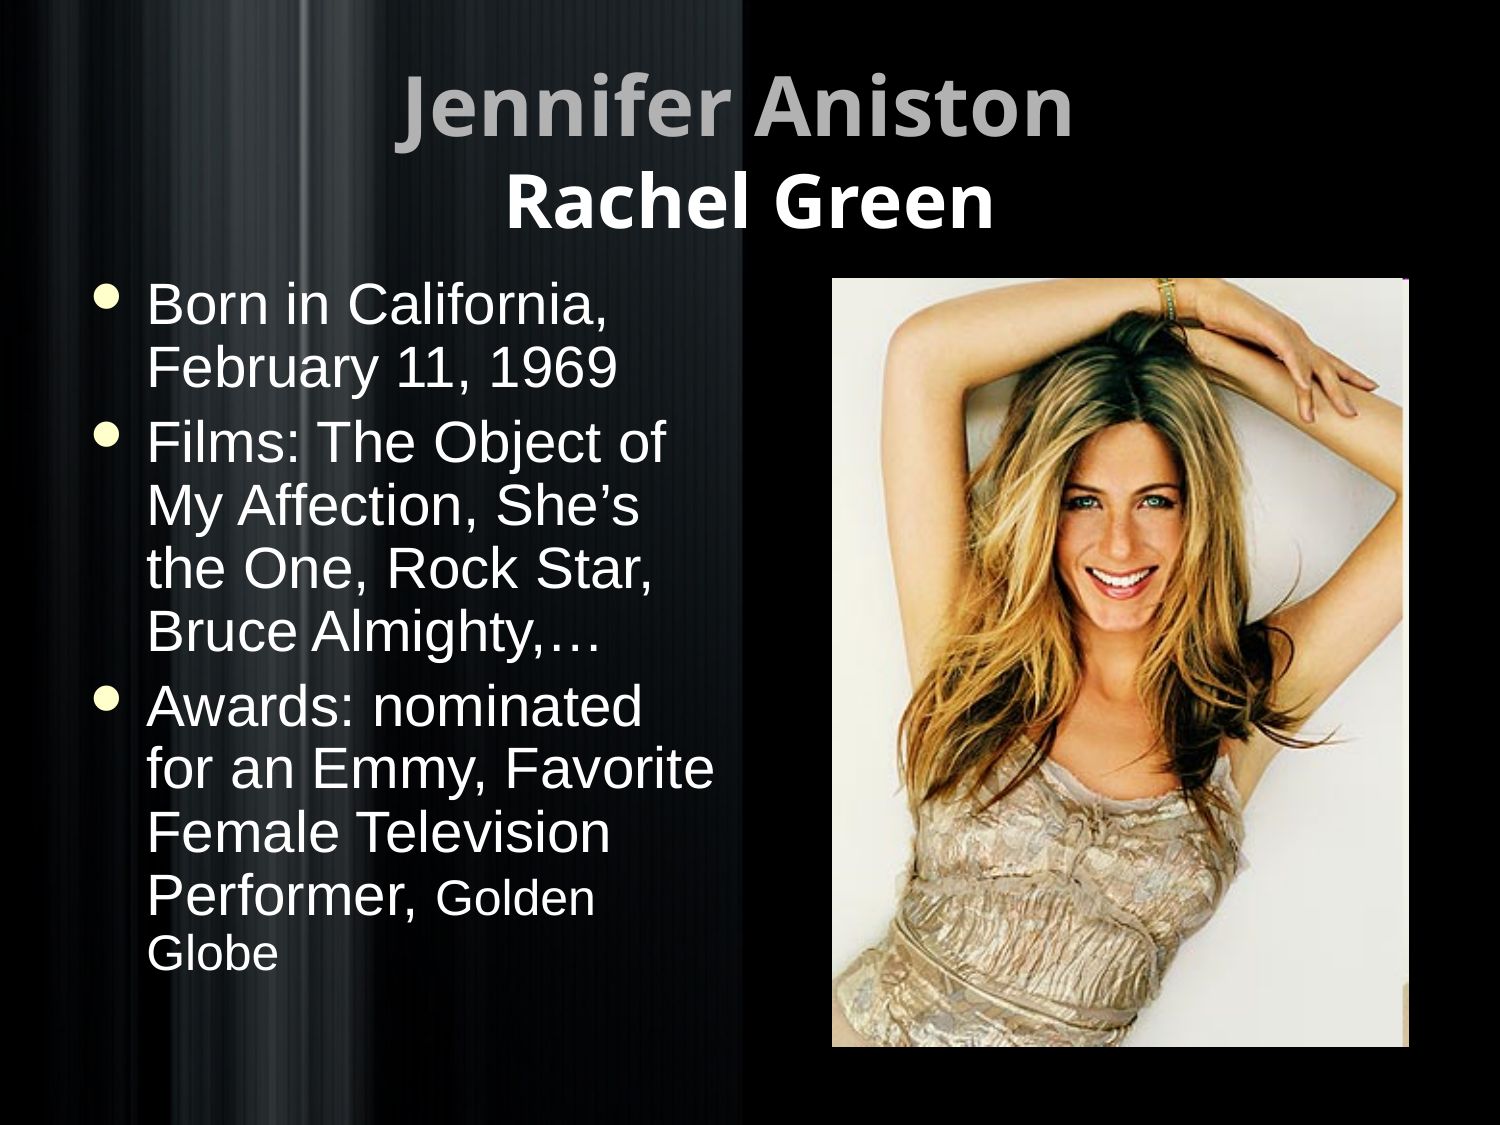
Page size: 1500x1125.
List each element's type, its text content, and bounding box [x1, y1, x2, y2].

title Jennifer Aniston Rachel Green [75, 45, 1425, 233]
picture [832, 278, 1409, 1047]
list Born in California, February 11, 1969 Films: The Object of My Affection, She’s the One, Rock Star, Bruce Almighty,… Awards: nominated for an Emmy, Favorite Female Television Performer, Golden Globe [75, 267, 738, 1035]
picture [0, 0, 750, 1125]
